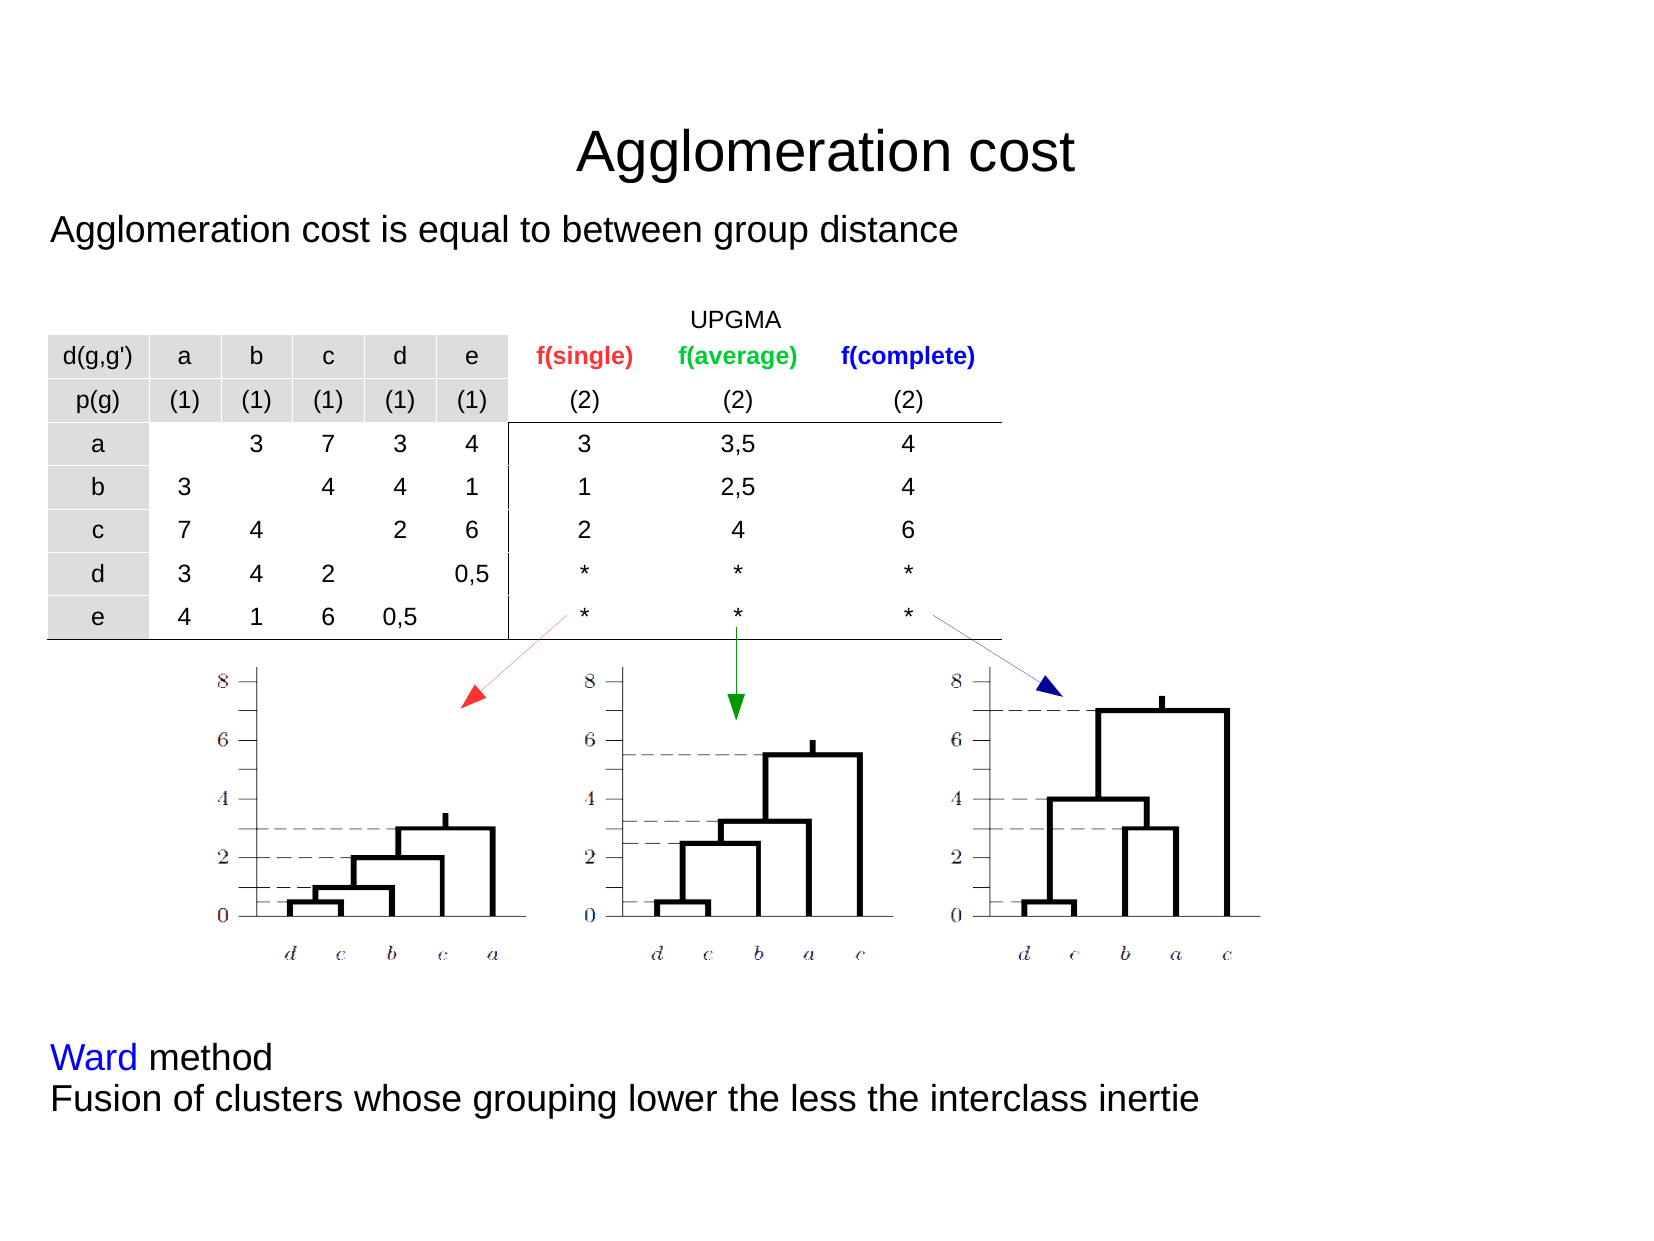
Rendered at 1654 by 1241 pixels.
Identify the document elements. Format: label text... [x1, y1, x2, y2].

table_cell 0,5 [365, 596, 436, 615]
table_cell b [48, 466, 149, 509]
table_cell c [48, 510, 149, 552]
table_cell * [509, 553, 661, 595]
table_cell p(g) [48, 379, 149, 422]
text_box Agglomeration cost is equal to between group distance [35, 213, 1630, 385]
table_cell 2,5 [662, 466, 815, 509]
table_cell (2) [662, 379, 815, 422]
picture [153, 615, 1312, 977]
table_header b [222, 335, 292, 378]
table_cell * [816, 596, 1002, 615]
table_header f(single) [509, 335, 661, 378]
table_cell (1) [293, 379, 364, 422]
table_cell 4 [222, 553, 292, 595]
table_cell (1) [365, 379, 436, 422]
table_header d(g,g') [48, 335, 149, 378]
table_header c [293, 335, 364, 378]
table_cell [222, 466, 292, 509]
table_cell 3 [222, 423, 292, 465]
table_cell 2 [293, 553, 364, 595]
table_cell (2) [509, 379, 661, 422]
table_cell (1) [437, 379, 508, 422]
table_cell 4 [293, 466, 364, 509]
text_box Ward method Fusion of clusters whose grouping lower the less the interclass inertie [35, 986, 1630, 1212]
table_cell [365, 553, 436, 595]
table_cell (1) [150, 379, 221, 422]
table_cell 7 [293, 423, 364, 465]
table_cell * [816, 553, 1002, 595]
table_cell 6 [437, 510, 508, 552]
table_cell * [662, 553, 815, 595]
table_cell * [662, 596, 815, 615]
table_cell 3,5 [662, 423, 815, 465]
table_cell 6 [816, 510, 1002, 552]
table_cell 4 [365, 466, 436, 509]
table_header f(average) [662, 335, 815, 378]
table_cell 1 [509, 466, 661, 509]
table_cell (1) [222, 379, 292, 422]
table_cell 0,5 [437, 553, 508, 595]
table_cell 3 [509, 423, 661, 465]
table_cell 4 [150, 596, 221, 639]
table_cell 3 [150, 466, 221, 509]
table_cell 2 [509, 510, 661, 552]
title Agglomeration cost [0, 90, 1654, 213]
table_cell 7 [150, 510, 221, 552]
table_header d [365, 335, 436, 378]
table_header a [150, 335, 221, 378]
table_cell a [48, 423, 149, 465]
table_cell 6 [293, 596, 364, 615]
table_cell 3 [150, 553, 221, 595]
table_cell 4 [816, 423, 1002, 465]
table_cell [150, 423, 221, 465]
table_cell 4 [222, 510, 292, 552]
table_cell [437, 596, 508, 615]
table_cell 4 [816, 466, 1002, 509]
table_cell e [48, 596, 149, 639]
table_cell [293, 510, 364, 552]
table_cell 1 [222, 596, 292, 615]
table_cell (2) [816, 379, 1002, 422]
table_cell d [48, 553, 149, 595]
table_header e [437, 335, 508, 378]
table_cell * [509, 596, 661, 615]
table_cell 4 [662, 510, 815, 552]
table_cell 2 [365, 510, 436, 552]
table_cell 3 [365, 423, 436, 465]
table_cell 4 [437, 423, 508, 465]
table_header f(complete) [816, 335, 1002, 378]
table_cell 1 [437, 466, 508, 509]
text_box UPGMA [675, 297, 806, 341]
